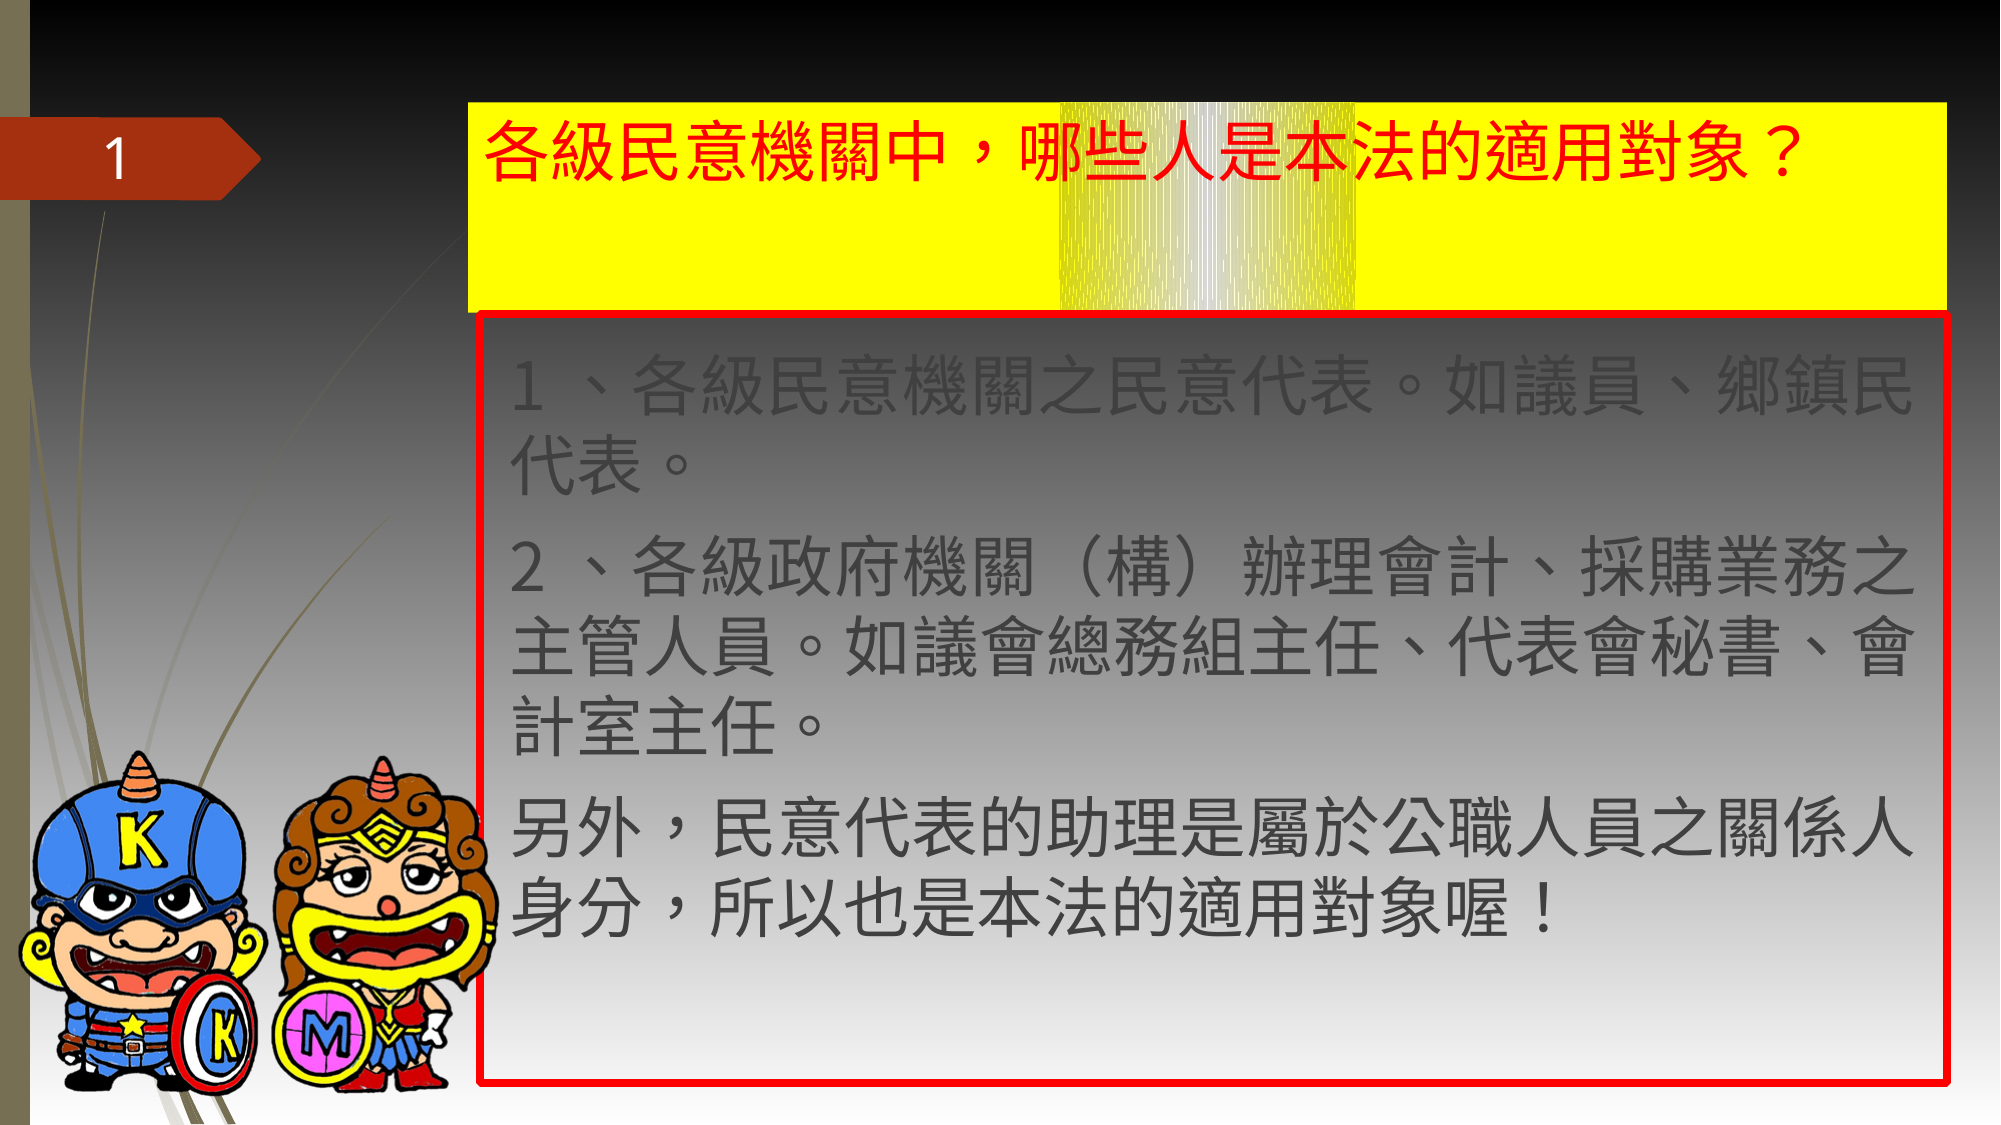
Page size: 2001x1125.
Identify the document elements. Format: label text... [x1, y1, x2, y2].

text_box 1 [86, 114, 199, 199]
title 各級民意機關中，哪些人是本法的適用對象？ [468, 102, 1947, 313]
list 1、各級民意機關之民意代表。如議員、鄉鎮民代表。 2、各級政府機關（構）辦理會計、採購業務之主管人員。如議會總務組主任、代表會秘書、會計室主任。 另外，民意代表的助理是屬於公職人員之關係人身分，所以也是本法的適用對象喔！ [480, 313, 1947, 1084]
picture [0, 745, 510, 1101]
